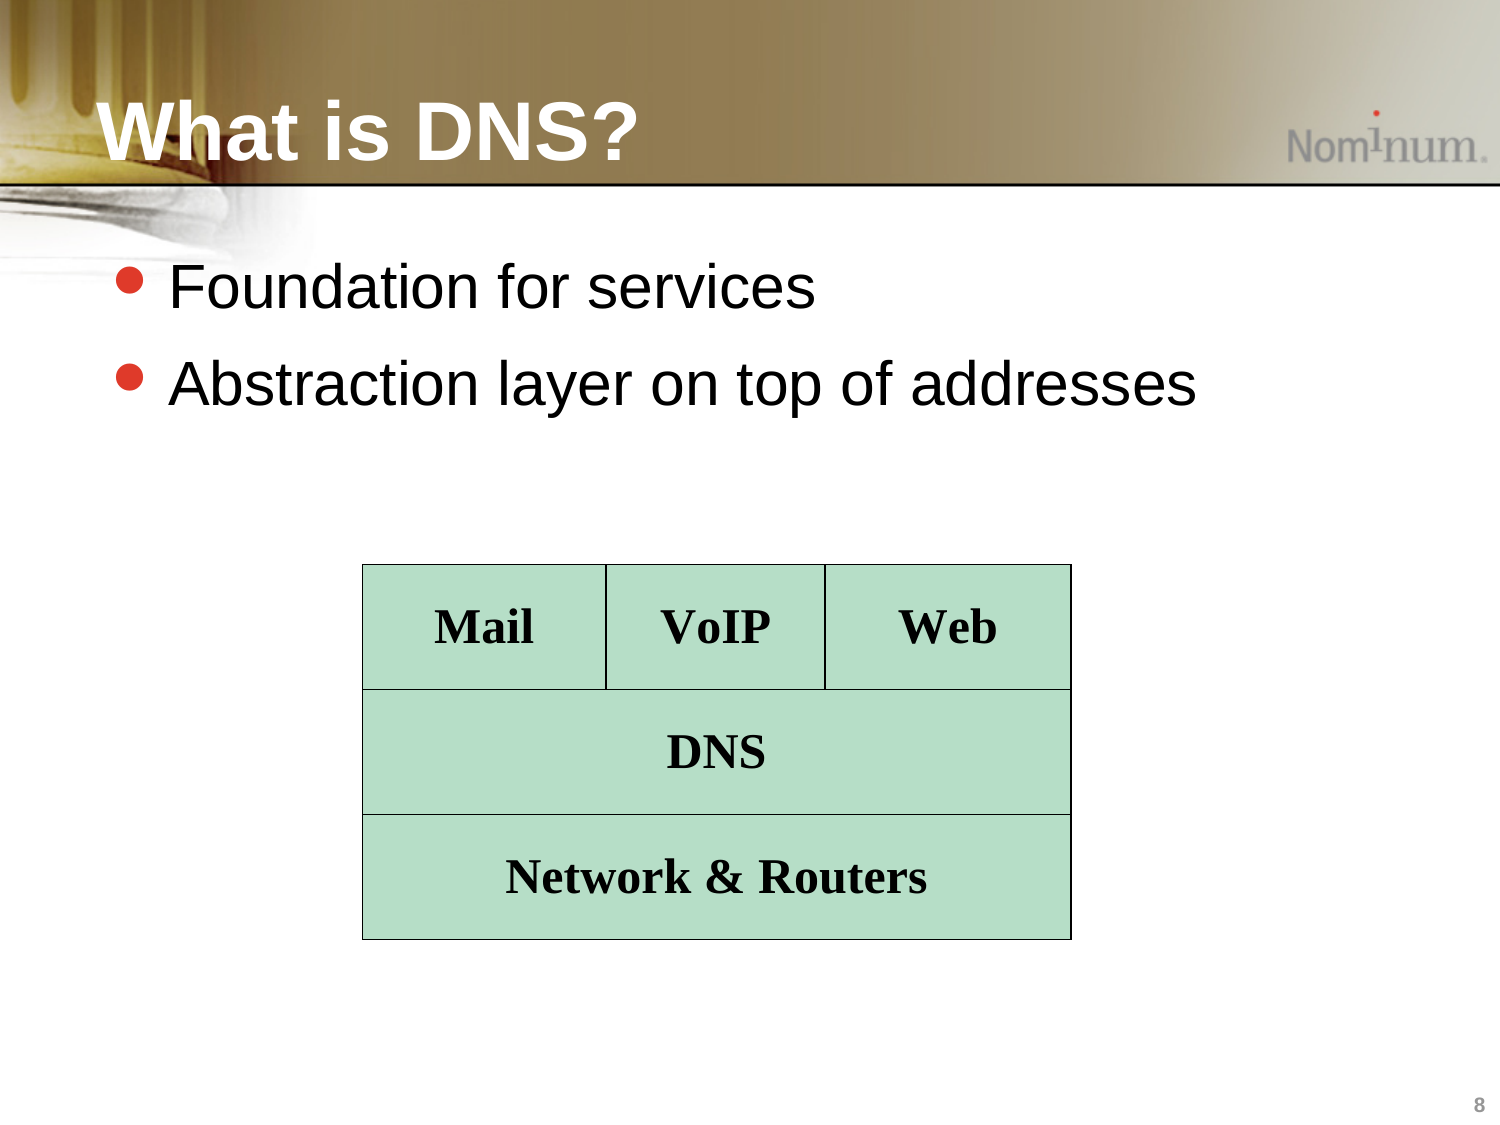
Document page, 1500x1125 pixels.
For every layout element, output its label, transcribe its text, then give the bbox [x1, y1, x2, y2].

picture [0, 0, 1500, 1125]
text_box VoIP [606, 564, 824, 690]
text_box Network & Routers [362, 815, 1071, 940]
text_box Web [824, 564, 1071, 690]
list Foundation for services Abstraction layer on top of addresses [97, 250, 1450, 1063]
text_box DNS [362, 690, 1071, 815]
title What is DNS? [81, 23, 1210, 191]
text_box Mail [362, 564, 606, 690]
